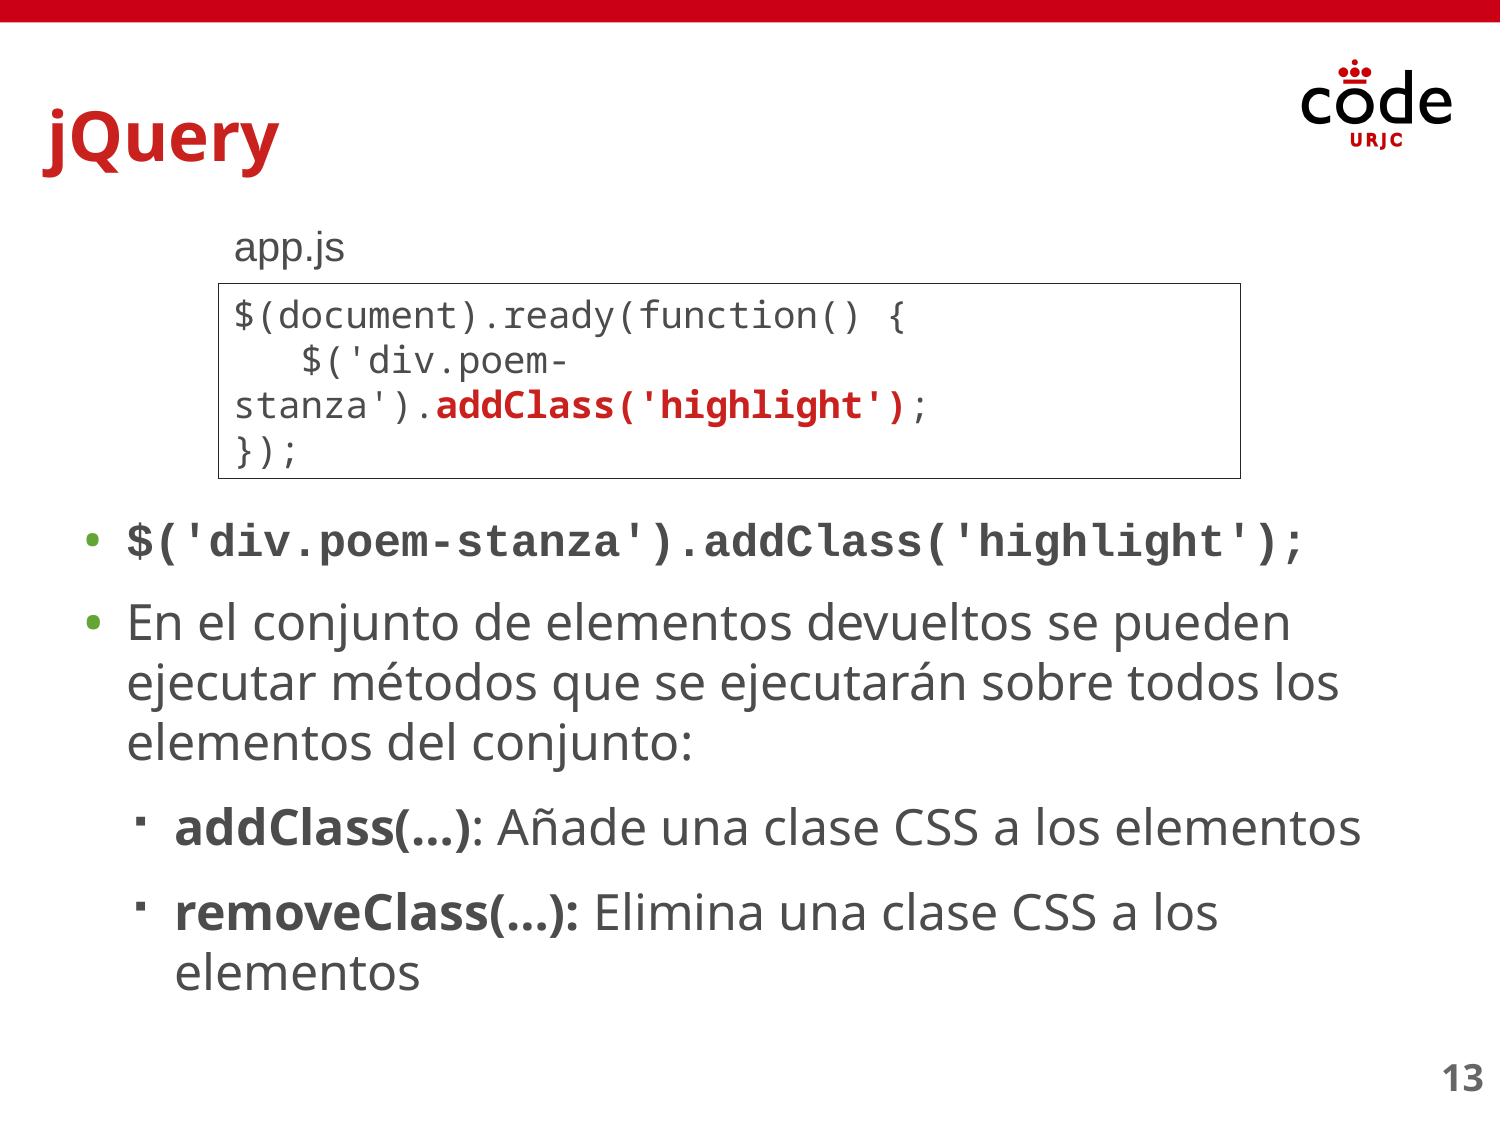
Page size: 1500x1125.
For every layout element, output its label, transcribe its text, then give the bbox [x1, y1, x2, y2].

text_box app.js [219, 212, 361, 278]
title jQuery [32, 79, 1383, 189]
text_box $(document).ready(function() { $('div.poem-stanza').addClass('highlight'); }); [218, 283, 1241, 479]
picture [1284, 50, 1468, 161]
list $('div.poem-stanza').addClass('highlight'); En el conjunto de elementos devueltos se pueden ejecutar métodos que se ejecutarán sobre todos los elementos del conjunto: addClass(…): Añade una clase CSS a los elementos removeClass(…): Elimina una clase CSS a los elementos [51, 503, 1436, 1013]
